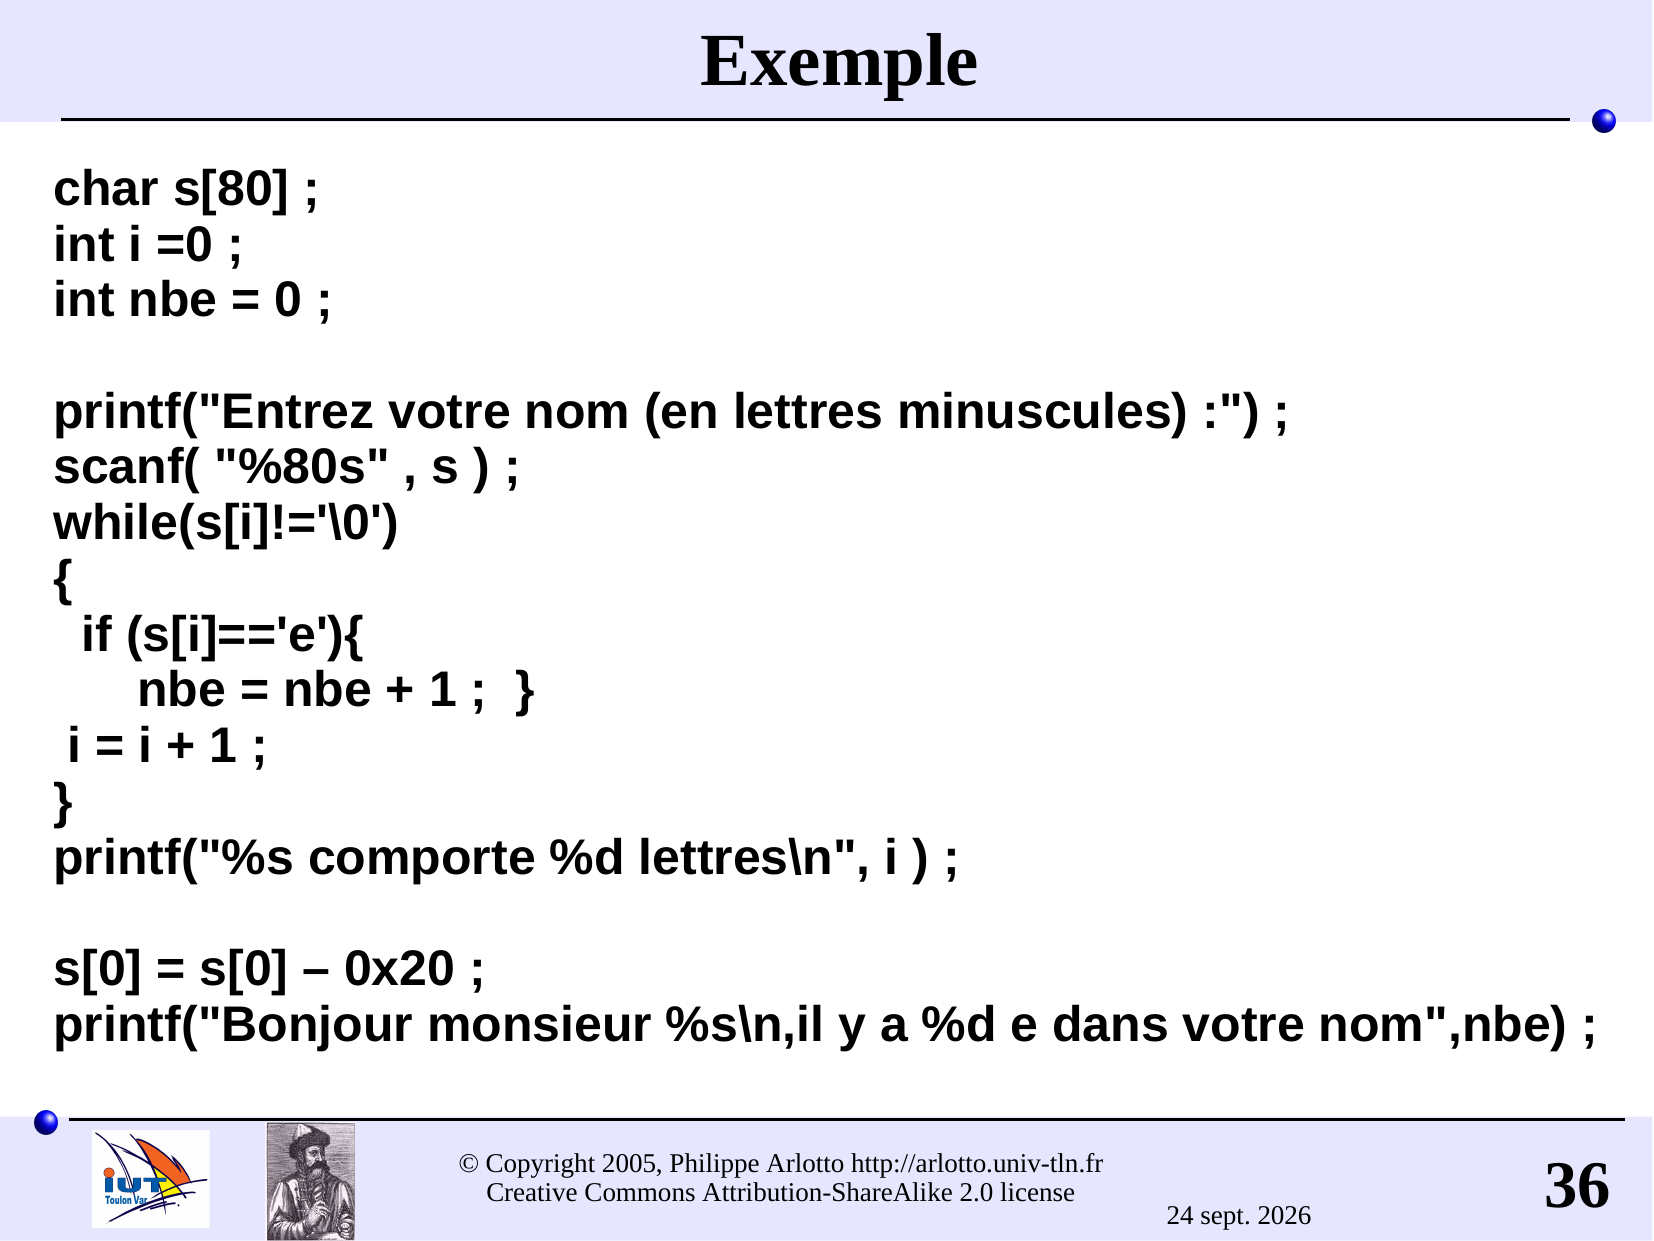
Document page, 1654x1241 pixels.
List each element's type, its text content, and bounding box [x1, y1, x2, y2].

text_box char s[80] ; int i =0 ; int nbe = 0 ; printf("Entrez votre nom (en lettres minuscules) :") ; scanf( "%80s" , s ) ; while(s[i]!='\0') { if (s[i]=='e'){ nbe = nbe + 1 ; } i = i + 1 ; } printf("%s comporte %d lettres\n", i ) ; s[0] = s[0] – 0x20 ; printf("Bonjour monsieur %s\n,il y a %d e dans votre nom",nbe) ; [53, 159, 1600, 1166]
title Exemple [95, 11, 1585, 110]
picture [265, 1166, 355, 1241]
